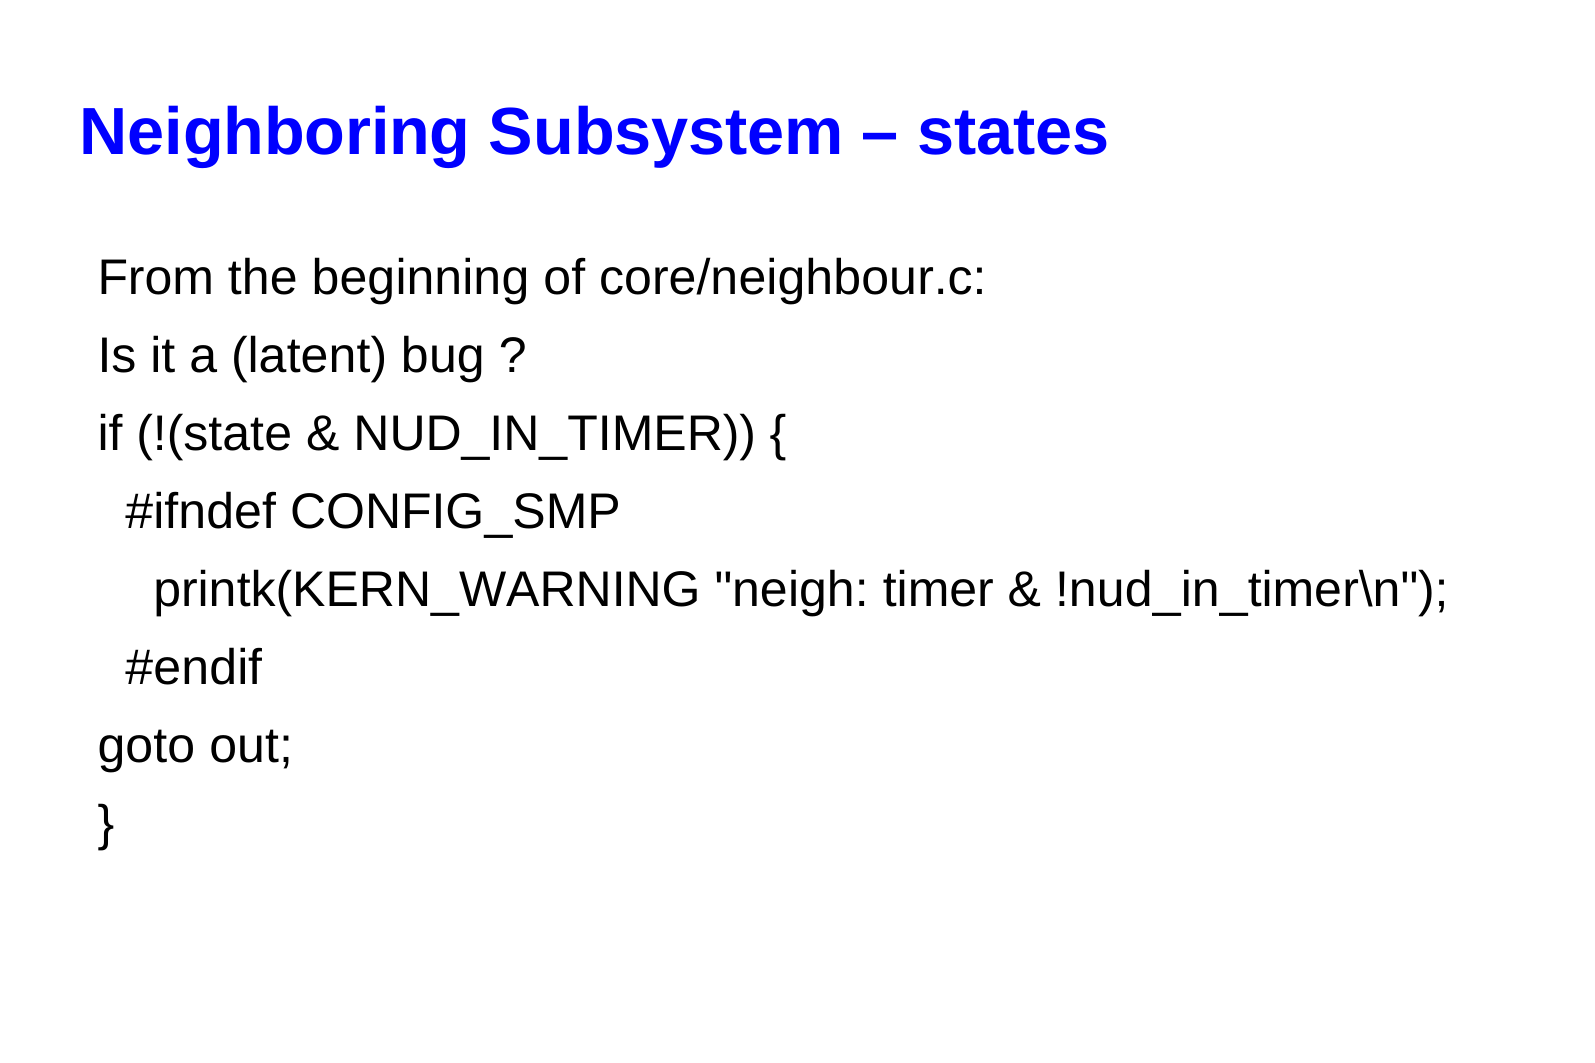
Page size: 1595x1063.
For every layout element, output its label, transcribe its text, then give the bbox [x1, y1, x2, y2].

list From the beginning of core/neighbour.c: Is it a (latent) bug ? if (!(state & NUD_IN_TIMER)) { #ifndef CONFIG_SMP printk(KERN_WARNING "neigh: timer & !nud_in_timer\n"); #endif goto out; } [79, 248, 1515, 984]
title Neighboring Subsystem – states [79, 49, 1515, 213]
